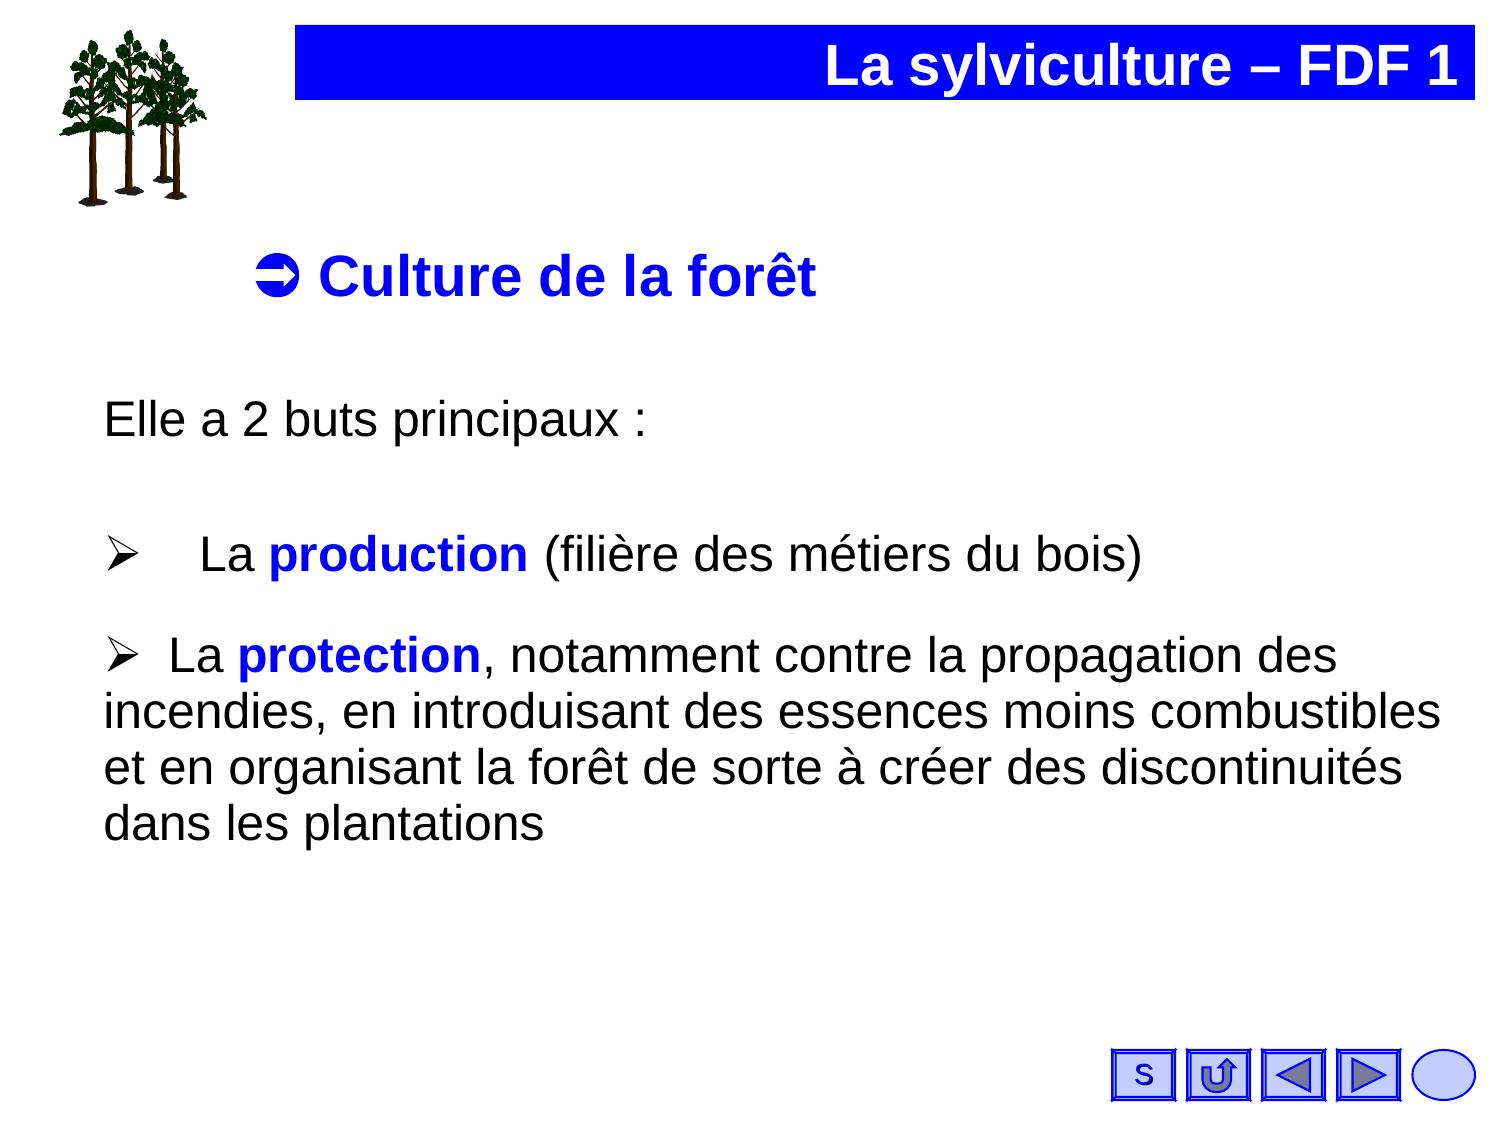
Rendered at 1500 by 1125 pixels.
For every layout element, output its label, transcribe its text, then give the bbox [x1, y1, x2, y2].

text_box La sylviculture – FDF 1 [295, 24, 1475, 100]
text_box [1412, 1049, 1476, 1101]
text_box  Culture de la forêt [236, 236, 1123, 318]
text_box  La production (filière des métiers du bois) [88, 518, 1418, 591]
text_box Elle a 2 buts principaux : [88, 383, 1300, 455]
text_box  La protection, notamment contre la propagation des incendies, en introduisant des essences moins combustibles et en organisant la forêt de sorte à créer des discontinuités dans les plantations [88, 620, 1477, 860]
